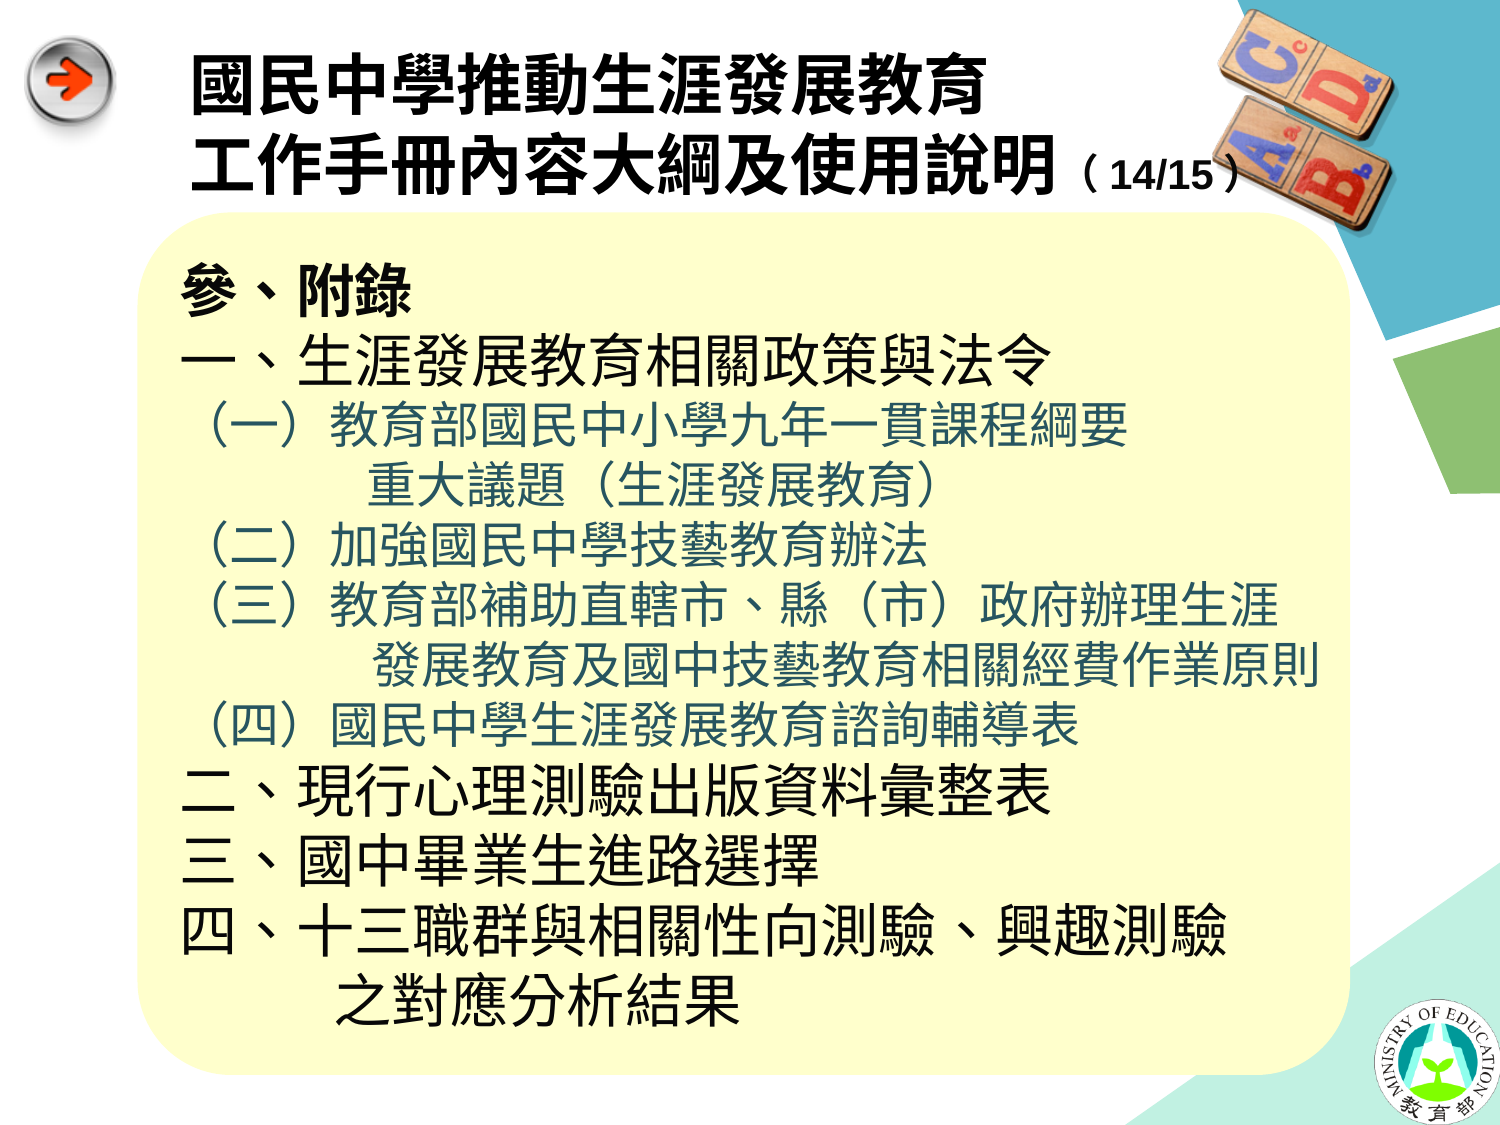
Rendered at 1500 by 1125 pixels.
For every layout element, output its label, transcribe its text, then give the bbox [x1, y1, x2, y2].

title 國民中學推動生涯發展教育 工作手冊內容大綱及使用說明（14/15） [174, 32, 1300, 213]
picture [24, 35, 118, 150]
picture [1374, 999, 1500, 1125]
text_box 參、附錄 一、生涯發展教育相關政策與法令 （一）教育部國民中小學九年一貫課程綱要 重大議題（生涯發展教育） （二）加強國民中學技藝教育辦法 （三）教育部補助直轄市、縣（市）政府辦理生涯 發展教育及國中技藝教育相關經費作業原則 （四）國民中學生涯發展教育諮詢輔導表 二、現行心理測驗出版資料彙整表 三、國中畢業生進路選擇 四、十三職群與相關性向測驗、興趣測驗 之對應分析結果 [137, 213, 1351, 1075]
picture [1212, 8, 1399, 238]
